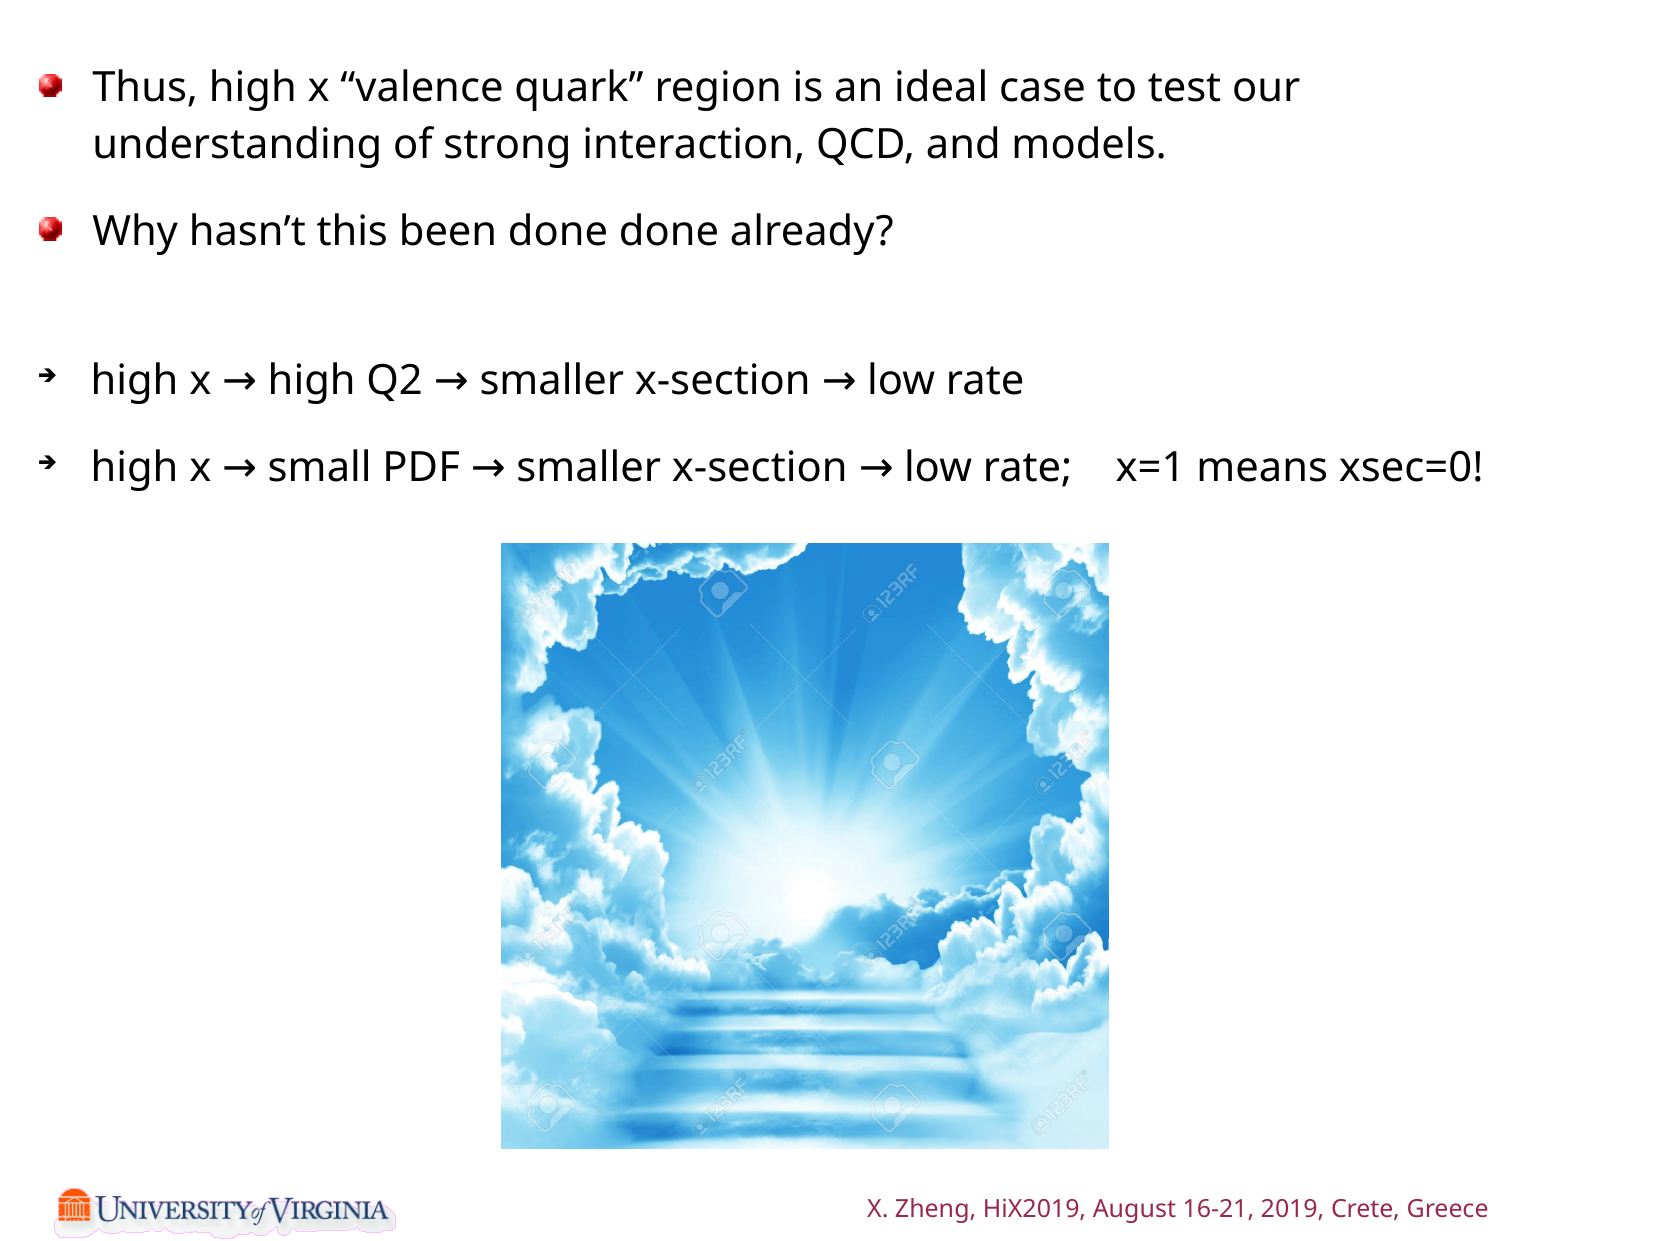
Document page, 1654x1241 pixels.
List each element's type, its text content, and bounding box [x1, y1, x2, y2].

picture [35, 1171, 409, 1241]
list Thus, high x “valence quark” region is an ideal case to test our understanding of strong interaction, QCD, and models. Why hasn’t this been done done already? [21, 57, 1599, 262]
list high x → high Q2 → smaller x-section → low rate high x → small PDF → smaller x-section → low rate; x=1 means xsec=0! [19, 349, 1597, 584]
picture [501, 543, 1109, 1149]
